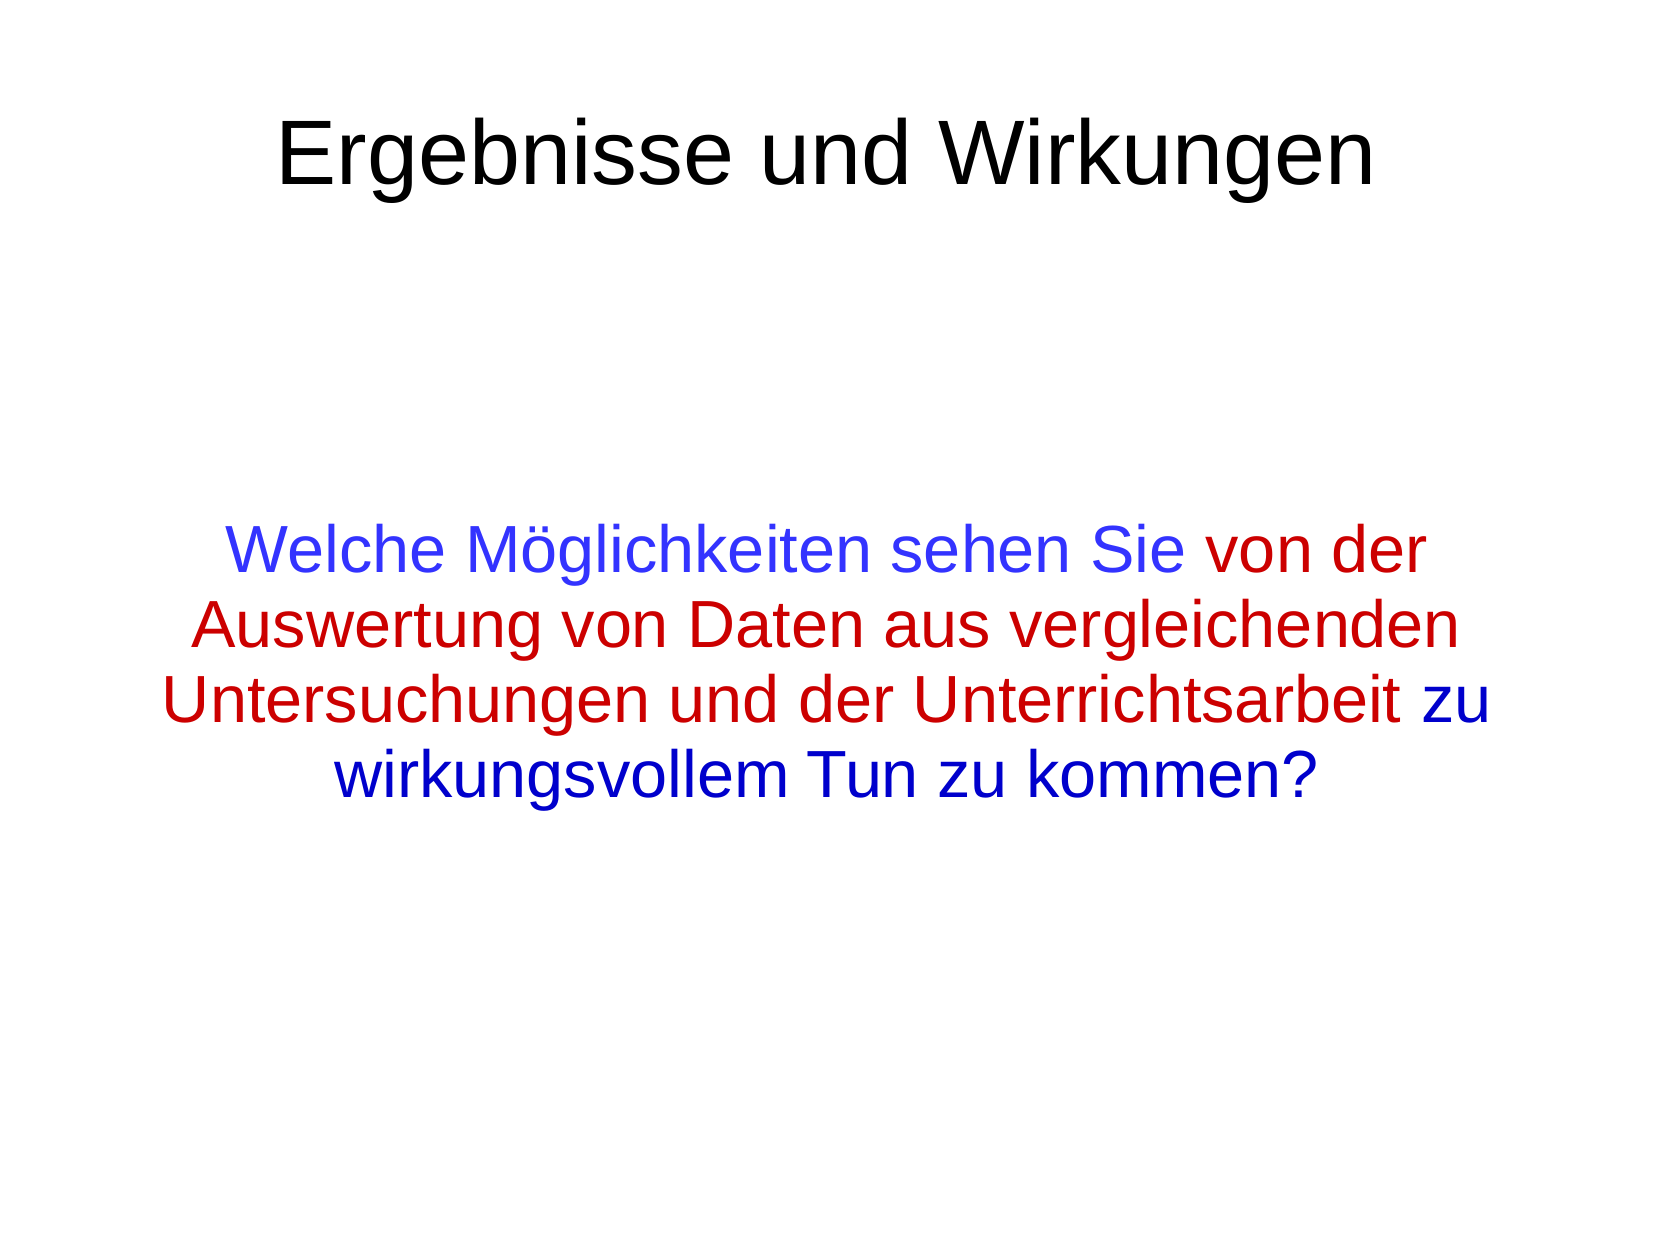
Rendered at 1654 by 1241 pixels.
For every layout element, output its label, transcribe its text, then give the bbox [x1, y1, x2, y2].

title Ergebnisse und Wirkungen [82, 49, 1571, 257]
subtitle Welche Möglichkeiten sehen Sie von der Auswertung von Daten aus vergleichenden Untersuchungen und der Unterrichtsarbeit zu wirkungsvollem Tun zu kommen? [82, 327, 1571, 1072]
